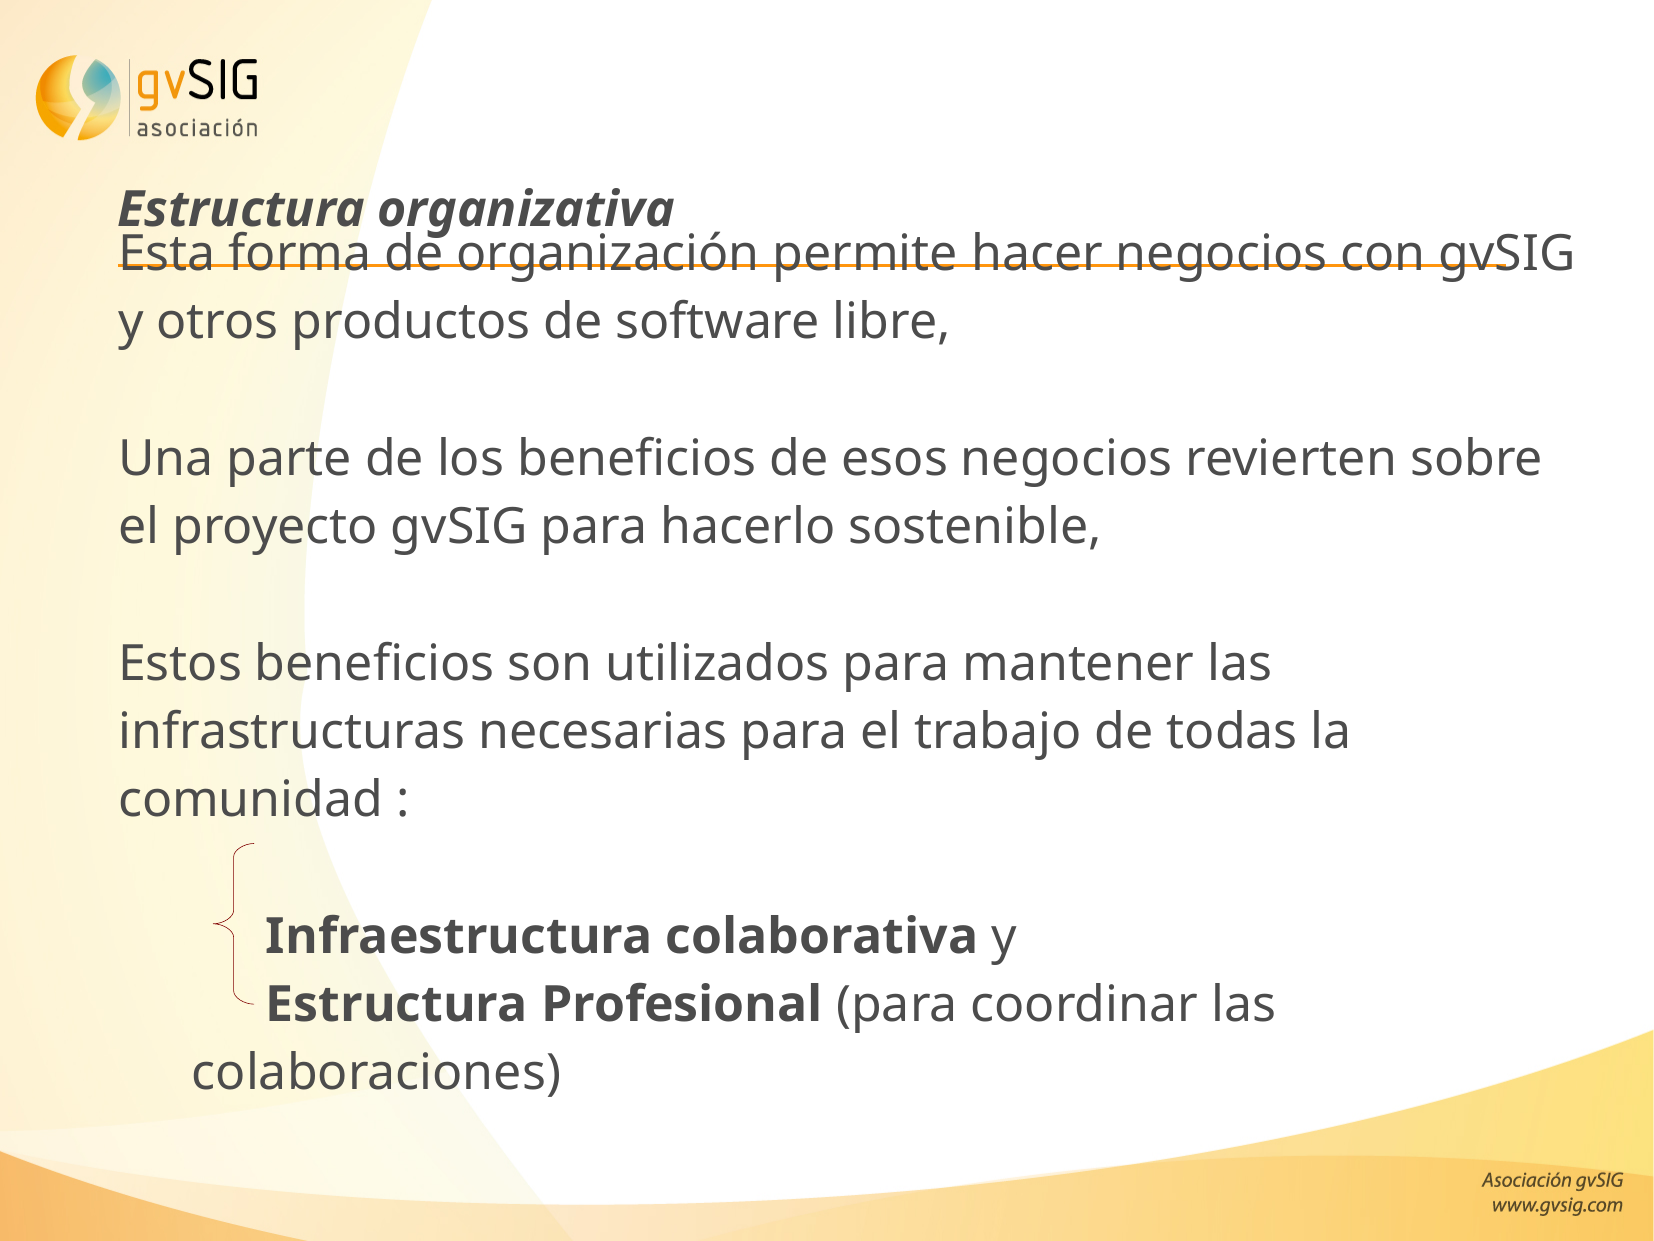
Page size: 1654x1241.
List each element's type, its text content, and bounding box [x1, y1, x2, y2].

text_box Estructura organizativa [117, 177, 1145, 237]
title Esta forma de organización permite hacer negocios con gvSIG y otros productos de software libre, Una parte de los beneficios de esos negocios revierten sobre el proyecto gvSIG para hacerlo sostenible, Estos beneficios son utilizados para mantener las infrastructuras necesarias para el trabajo de todas la comunidad : Infraestructura colaborativa y Estructura Profesional (para coordinar las colaboraciones) [118, 282, 1595, 1040]
picture [0, 0, 1654, 1241]
